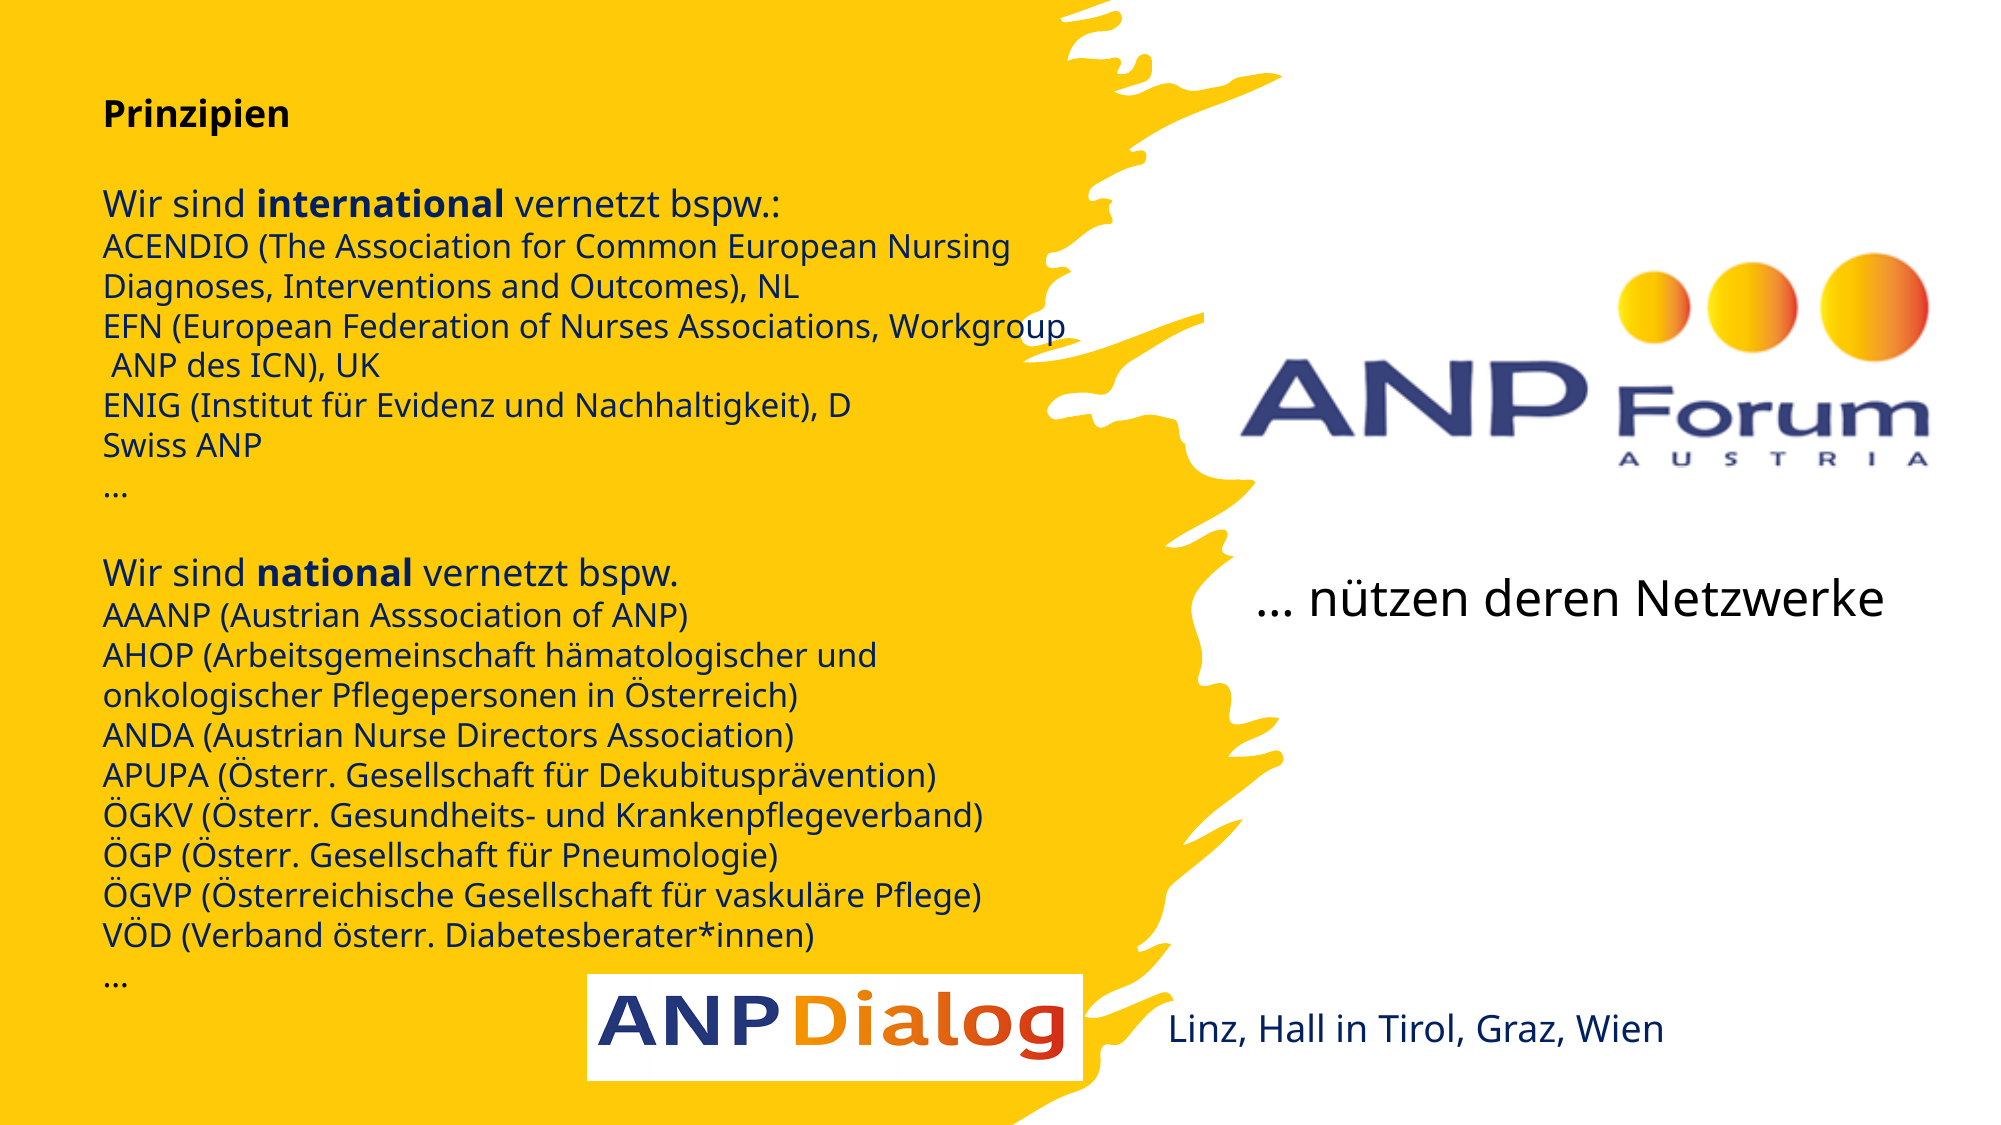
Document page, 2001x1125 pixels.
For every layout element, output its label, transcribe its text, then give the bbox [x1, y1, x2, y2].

text_box Prinzipien Wir sind international vernetzt bspw.: ACENDIO (The Association for Common European Nursing Diagnoses, Interventions and Outcomes), NL EFN (European Federation of Nurses Associations, Workgroup ANP des ICN), UK ENIG (Institut für Evidenz und Nachhaltigkeit), D Swiss ANP … Wir sind national vernetzt bspw. AAANP (Austrian Asssociation of ANP) AHOP (Arbeitsgemeinschaft hämatologischer und onkologischer Pflegepersonen in Österreich) ANDA (Austrian Nurse Directors Association) APUPA (Österr. Gesellschaft für Dekubitusprävention) ÖGKV (Österr. Gesundheits- und Krankenpflegeverband) ÖGP (Österr. Gesellschaft für Pneumologie) ÖGVP (Österreichische Gesellschaft für vaskuläre Pflege) VÖD (Verband österr. Diabetesberater*innen) … [87, 82, 1088, 1125]
picture [1204, 251, 1972, 468]
text_box Linz, Hall in Tirol, Graz, Wien [1152, 997, 1780, 1058]
text_box … nützen deren Netzwerke [1240, 558, 1972, 635]
